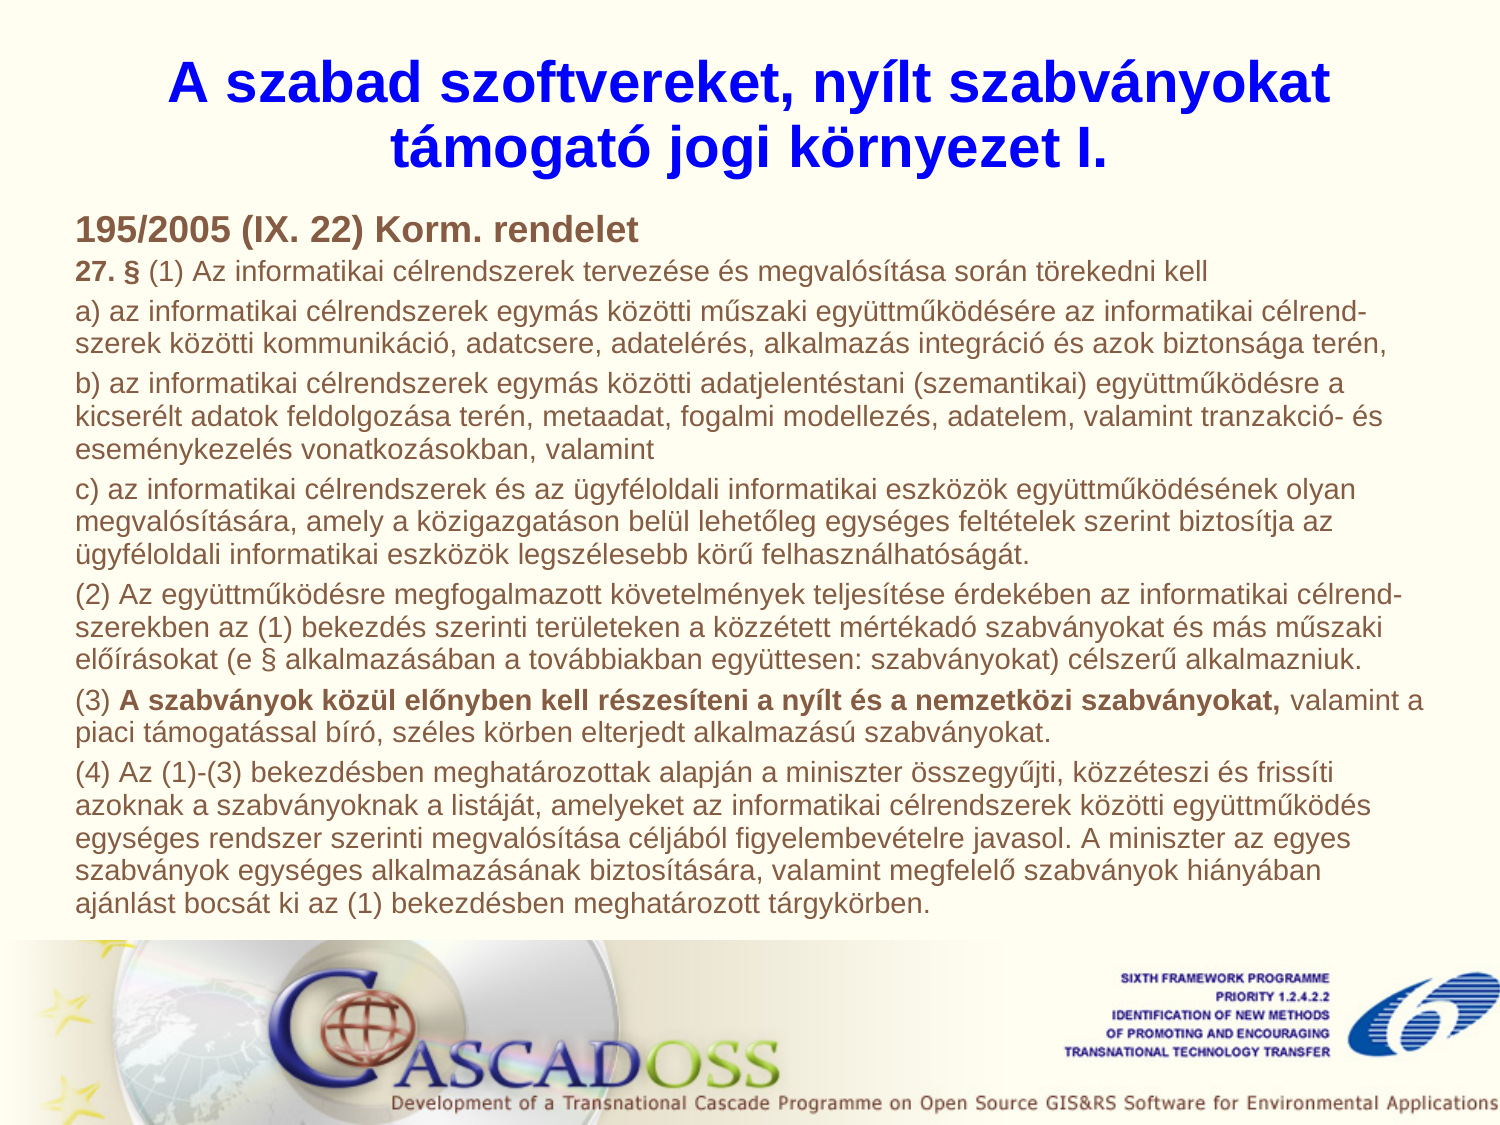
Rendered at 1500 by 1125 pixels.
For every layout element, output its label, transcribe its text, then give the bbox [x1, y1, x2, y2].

title A szabad szoftvereket, nyílt szabványokat támogató jogi környezet I. [75, 28, 1425, 201]
list 195/2005 (IX. 22) Korm. rendelet 27. § (1) Az informatikai célrendszerek tervezése és megvalósítása során törekedni kell a) az informatikai célrendszerek egymás közötti műszaki együttműködésére az informatikai célrend-szerek közötti kommunikáció, adatcsere, adatelérés, alkalmazás integráció és azok biztonsága terén, b) az informatikai célrendszerek egymás közötti adatjelentéstani (szemantikai) együttműködésre a kicserélt adatok feldolgozása terén, metaadat, fogalmi modellezés, adatelem, valamint tranzakció- és eseménykezelés vonatkozásokban, valamint c) az informatikai célrendszerek és az ügyféloldali informatikai eszközök együttműködésének olyan megvalósítására, amely a közigazgatáson belül lehetőleg egységes feltételek szerint biztosítja az ügyféloldali informatikai eszközök legszélesebb körű felhasználhatóságát. (2) Az együttműködésre megfogalmazott követelmények teljesítése érdekében az informatikai célrend-szerekben az (1) bekezdés szerinti területeken a közzétett mértékadó szabványokat és más műszaki előírásokat (e § alkalmazásában a továbbiakban együttesen: szabványokat) célszerű alkalmazniuk. (3) A szabványok közül előnyben kell részesíteni a nyílt és a nemzetközi szabványokat, valamint a piaci támogatással bíró, széles körben elterjedt alkalmazású szabványokat. (4) Az (1)-(3) bekezdésben meghatározottak alapján a miniszter összegyűjti, közzéteszi és frissíti azoknak a szabványoknak a listáját, amelyeket az informatikai célrendszerek közötti együttműködés egységes rendszer szerinti megvalósítása céljából figyelembevételre javasol. A miniszter az egyes szabványok egységes alkalmazásának biztosítására, valamint megfelelő szabványok hiányában ajánlást bocsát ki az (1) bekezdésben meghatározott tárgykörben. [75, 207, 1425, 923]
picture [0, 940, 1500, 1125]
